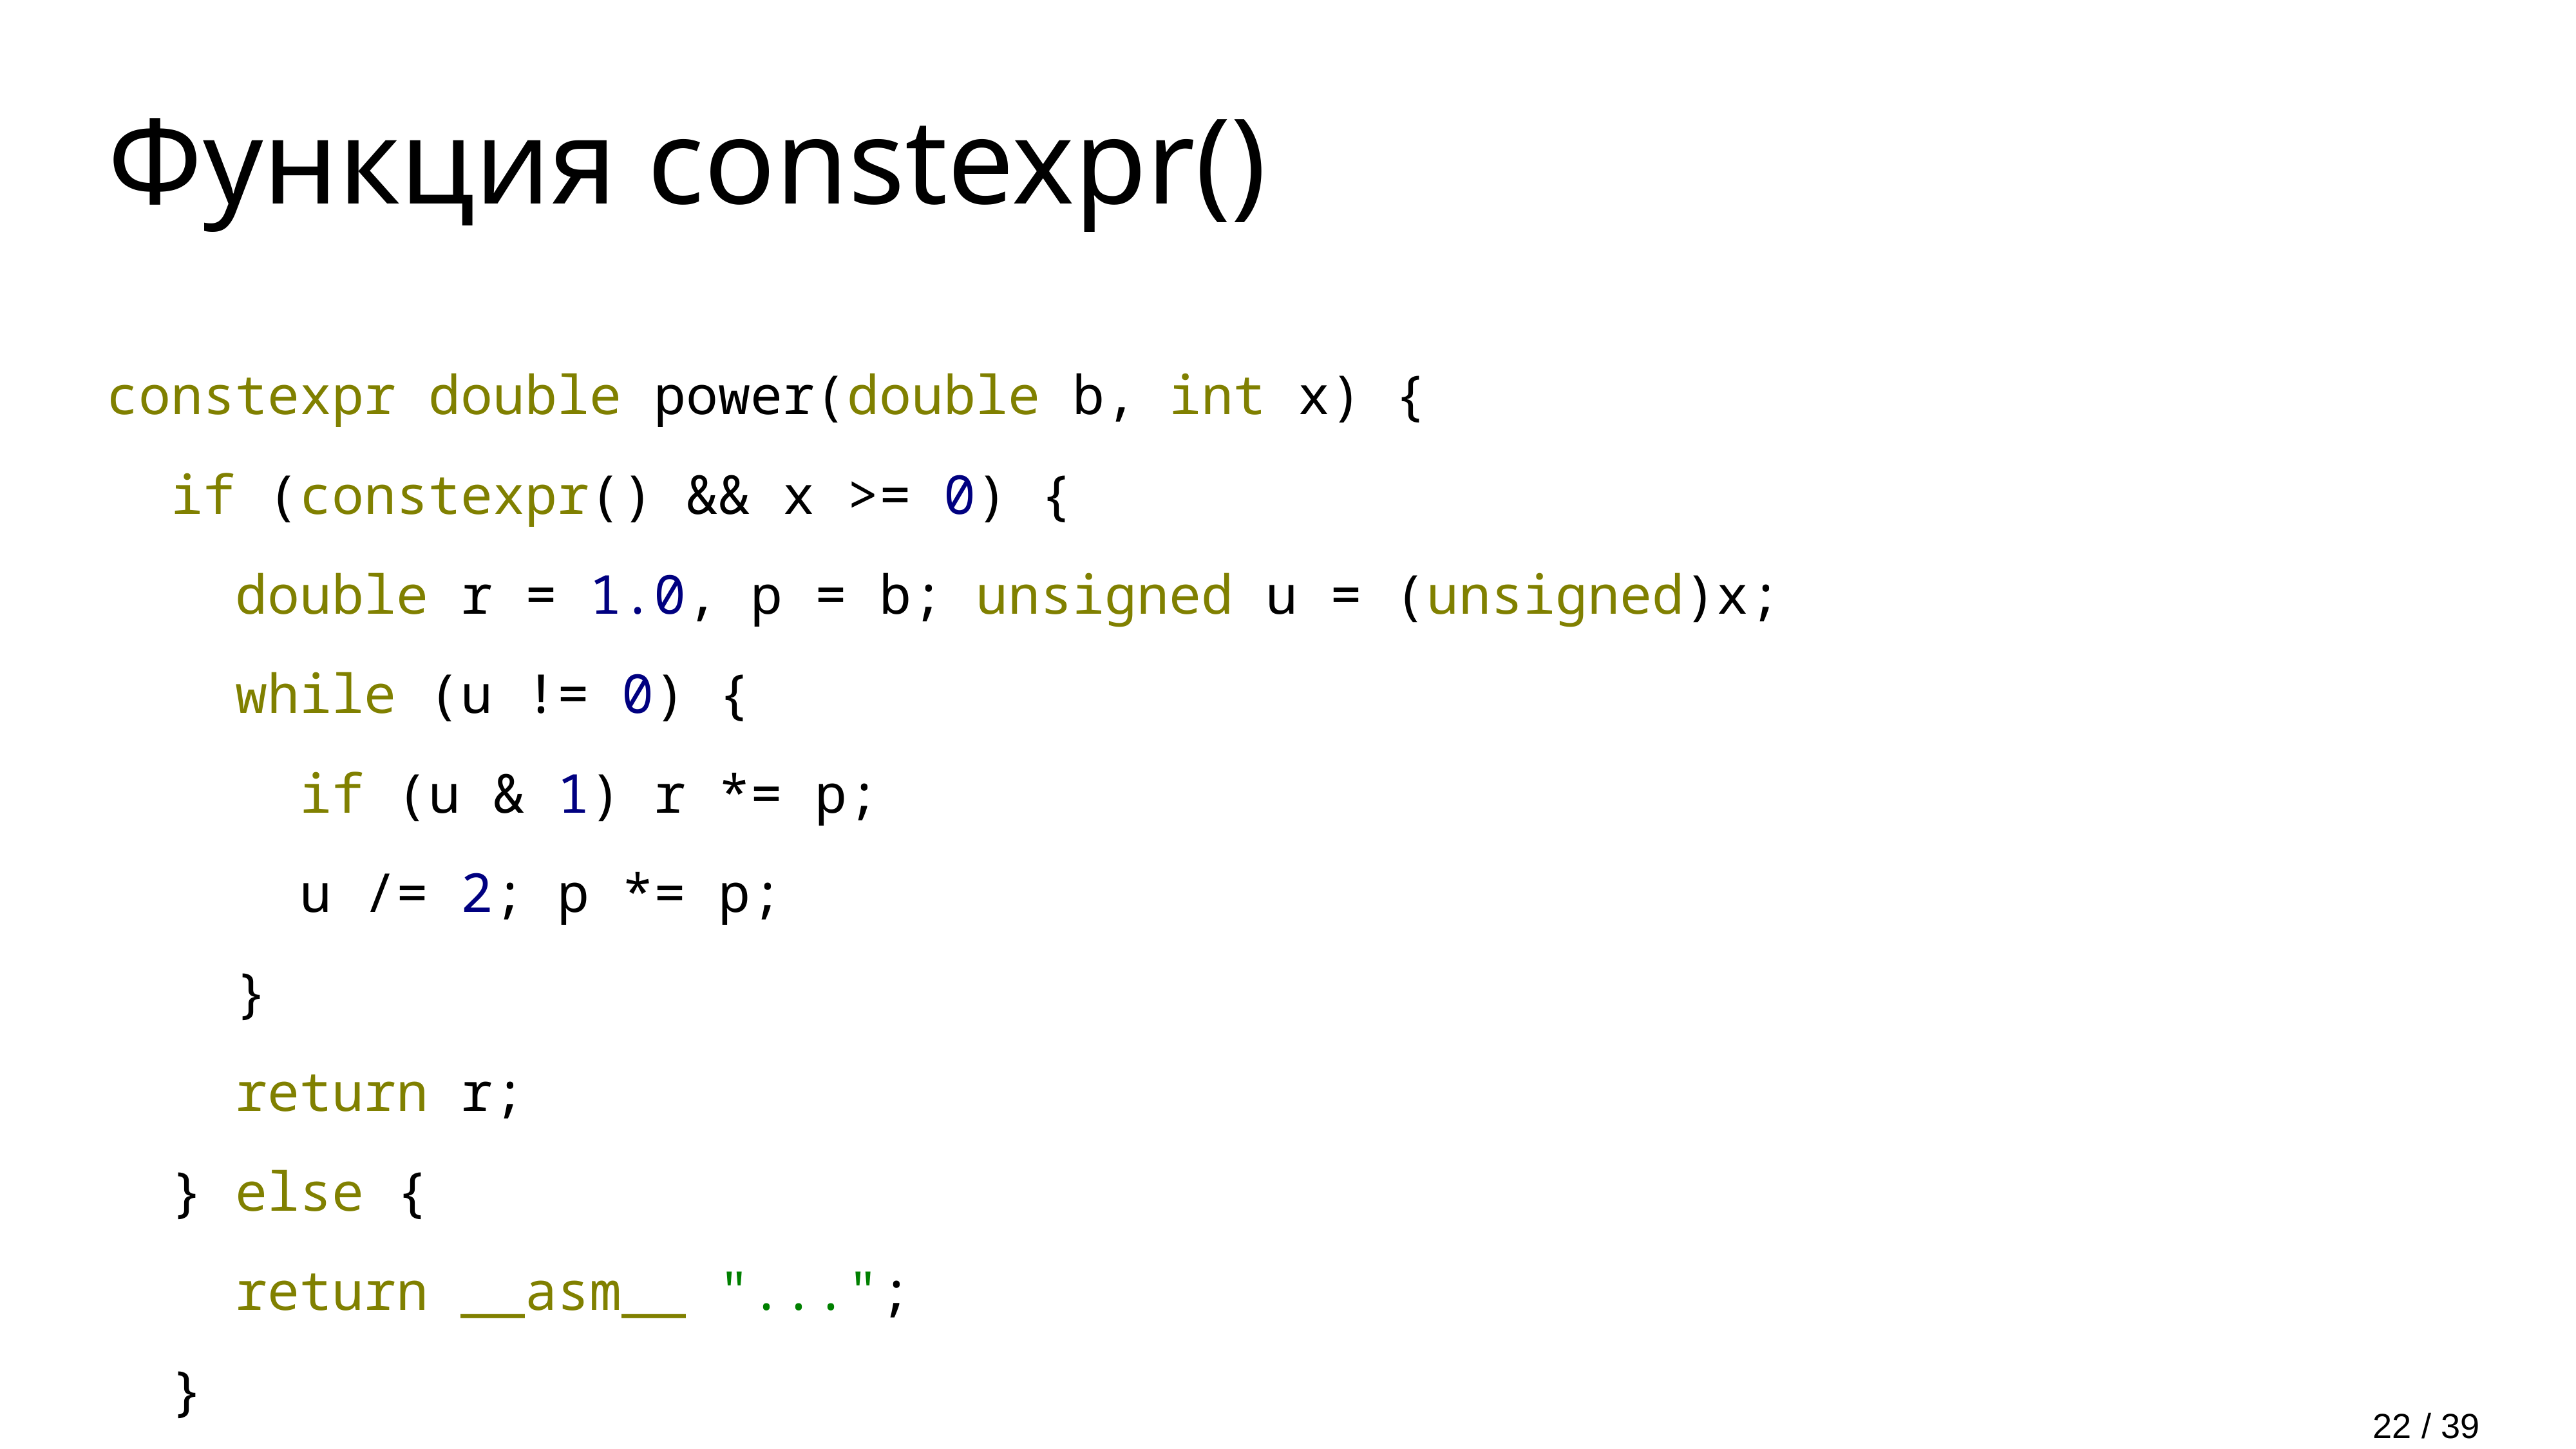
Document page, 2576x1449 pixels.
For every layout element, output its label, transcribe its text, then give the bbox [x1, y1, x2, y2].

title Функция constexpr() [108, 80, 2468, 242]
text_box <number> / 39 [2363, 1402, 2576, 1449]
list constexpr double power(double b, int x) { if (constexpr() && x >= 0) { double r = 1.0, p = b; unsigned u = (unsigned)x; while (u != 0) { if (u & 1) r *= p; u /= 2; p *= p; } return r; } else { return __asm__ "..."; } } [0, 295, 2576, 1449]
